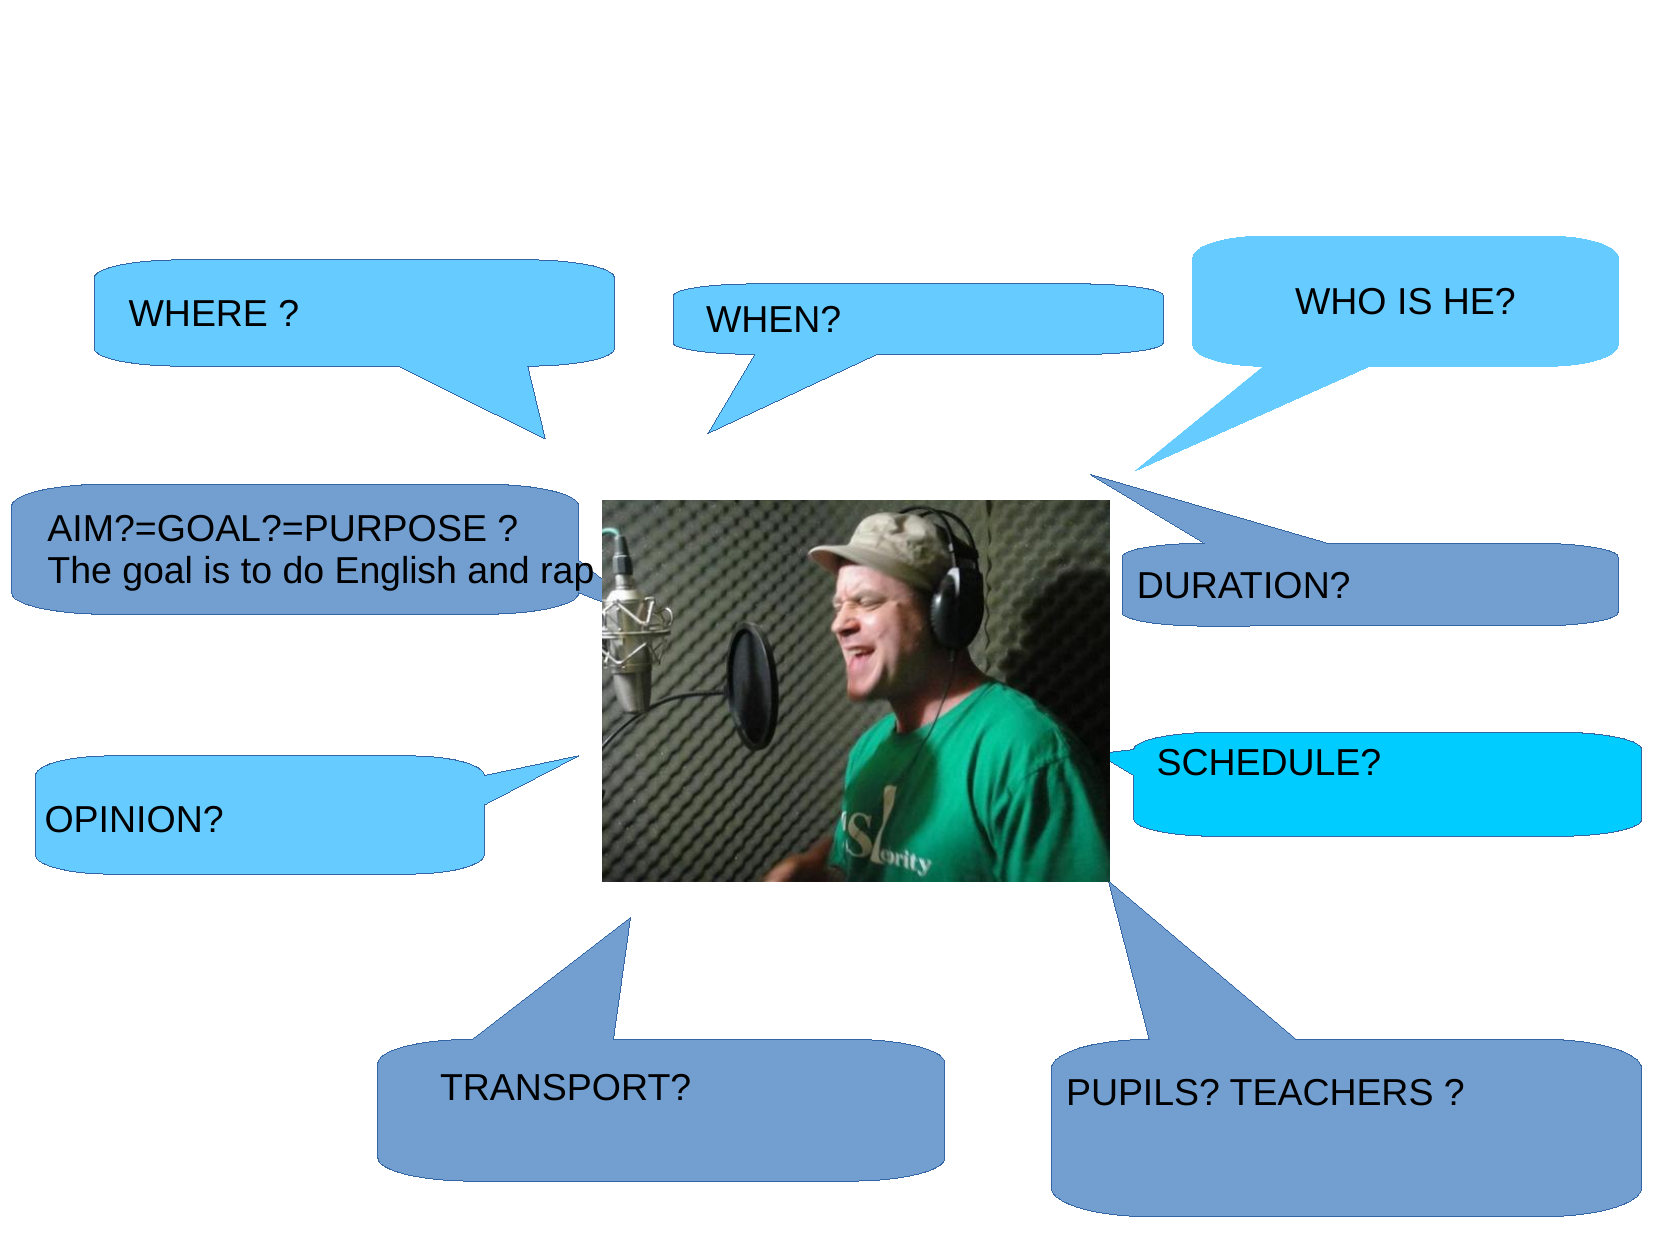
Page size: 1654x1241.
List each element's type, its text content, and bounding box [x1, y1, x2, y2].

text_box [1123, 615, 1617, 627]
text_box [47, 389, 1016, 577]
text_box DURATION? [1122, 557, 1631, 615]
text_box [35, 594, 1016, 1241]
text_box WHERE ? [94, 259, 615, 439]
text_box TRANSPORT? [425, 1058, 898, 1158]
text_box [1053, 881, 1640, 1063]
text_box WHEN? [673, 283, 1164, 434]
text_box AIM?=GOAL?=PURPOSE ? The goal is to do English and rap [11, 484, 602, 615]
text_box OPINION? [29, 791, 485, 849]
text_box [1071, 1205, 1622, 1217]
text_box WHO IS HE? [1135, 236, 1619, 471]
text_box [1110, 732, 1642, 837]
text_box PUPILS? TEACHERS ? [1051, 1063, 1654, 1205]
picture [602, 500, 1110, 882]
text_box [1090, 474, 1619, 557]
text_box SCHEDULE? [1141, 734, 1571, 815]
